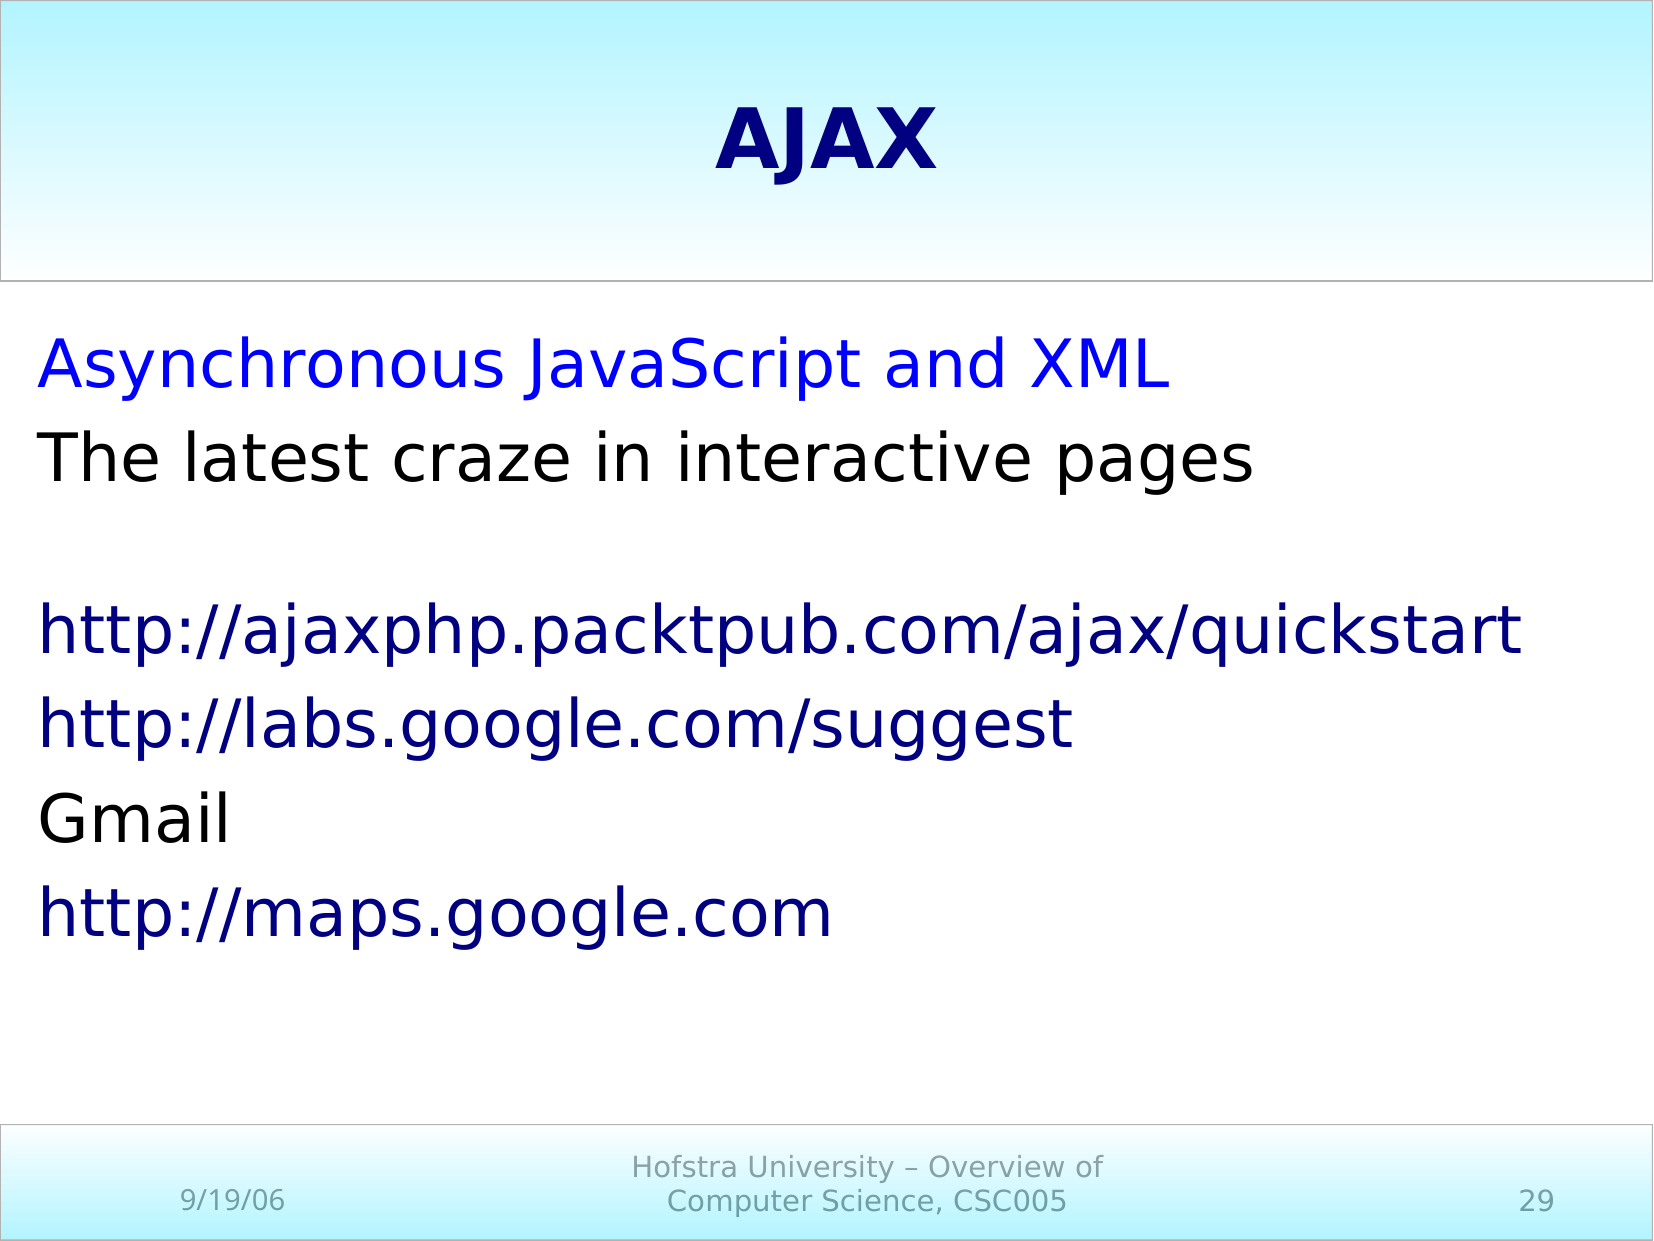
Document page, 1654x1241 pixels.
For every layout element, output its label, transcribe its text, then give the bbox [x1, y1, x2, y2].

list Asynchronous JavaScript and XML The latest craze in interactive pages http://ajaxphp.packtpub.com/ajax/quickstart http://labs.google.com/suggest Gmail http://maps.google.com [37, 325, 1593, 1149]
title AJAX [78, 77, 1576, 203]
